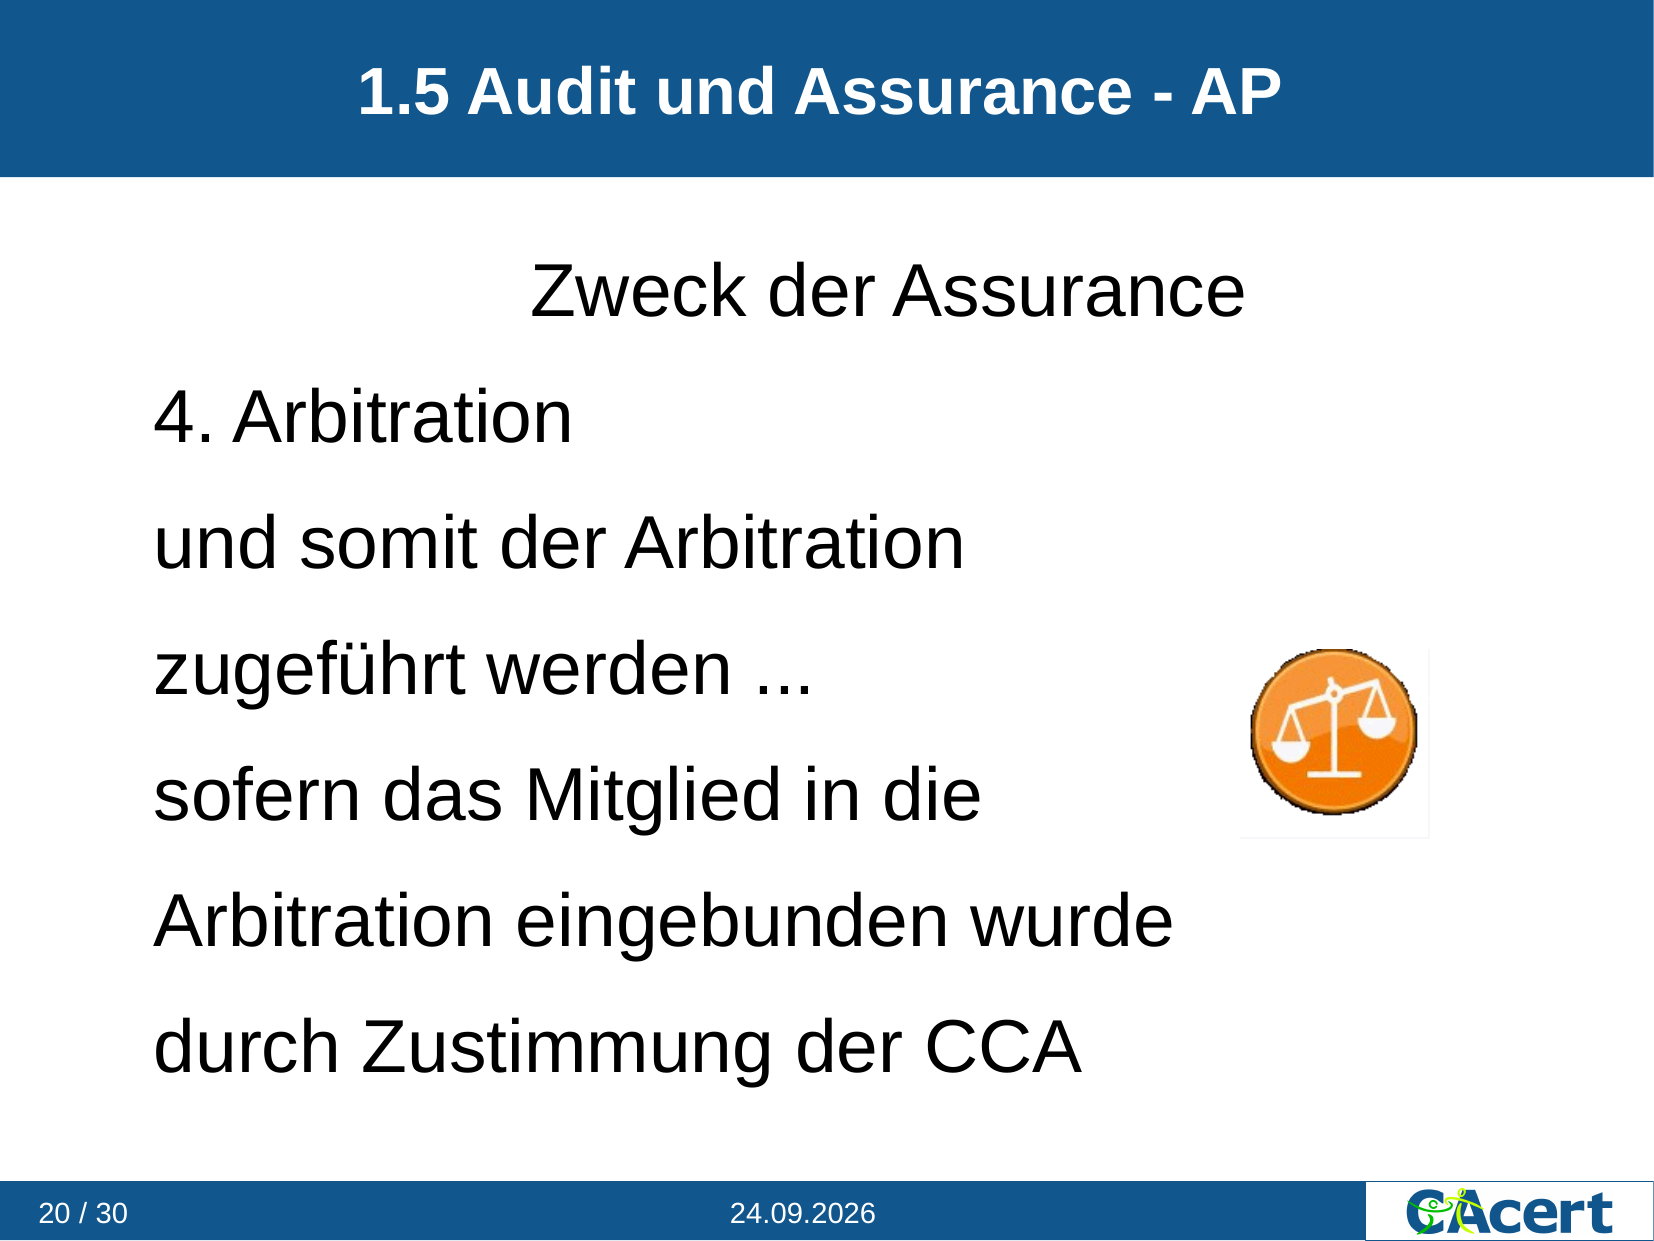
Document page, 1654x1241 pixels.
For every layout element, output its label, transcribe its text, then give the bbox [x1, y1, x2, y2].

picture [1406, 1187, 1613, 1235]
list Zweck der Assurance 4. Arbitration und somit der Arbitration zugeführt werden ... sofern das Mitglied in die Arbitration eingebunden wurde durch Zustimmung der CCA [82, 206, 1625, 1065]
title 1.5 Audit und Assurance - AP [76, 17, 1565, 166]
picture [1240, 649, 1430, 839]
